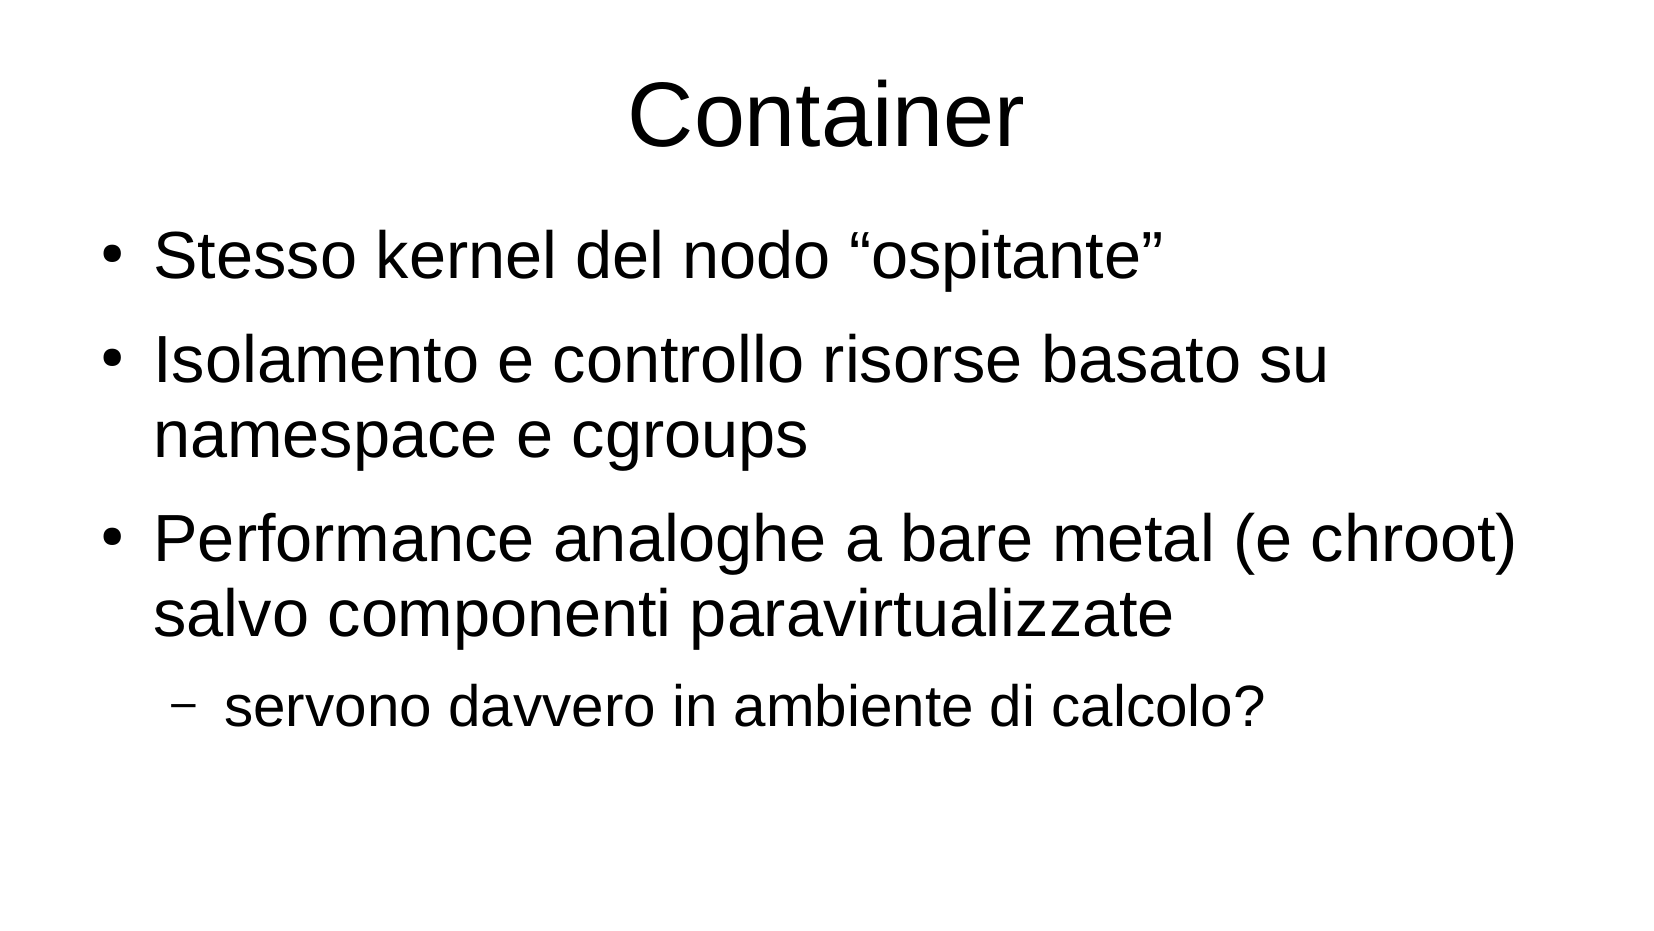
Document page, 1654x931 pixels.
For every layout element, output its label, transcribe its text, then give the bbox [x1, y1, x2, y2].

list Stesso kernel del nodo “ospitante” Isolamento e controllo risorse basato su namespace e cgroups Performance analoghe a bare metal (e chroot) salvo componenti paravirtualizzate servono davvero in ambiente di calcolo? [82, 217, 1571, 758]
title Container [82, 37, 1571, 193]
